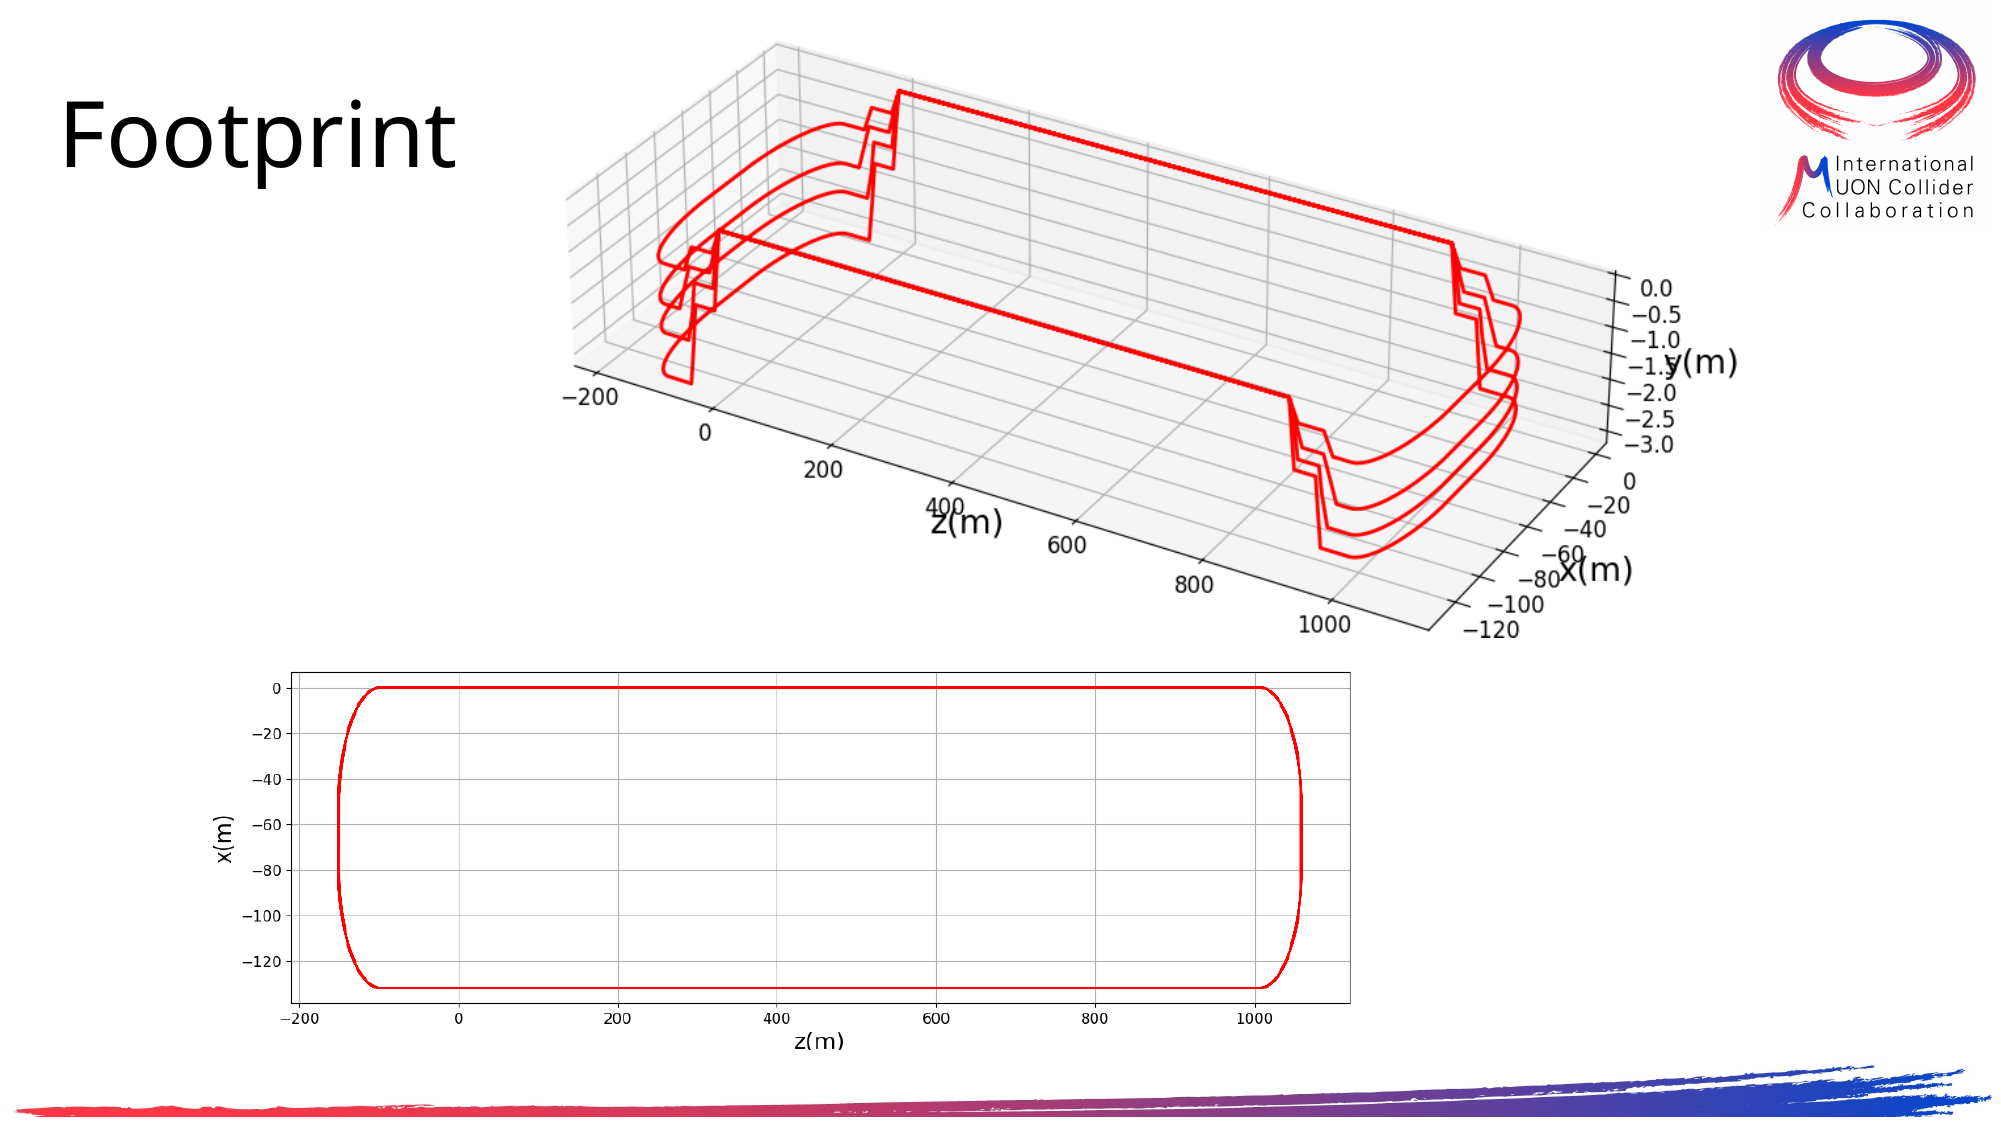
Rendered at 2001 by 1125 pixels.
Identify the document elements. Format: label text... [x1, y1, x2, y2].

title Footprint [43, 20, 1735, 255]
picture [213, 671, 1351, 1051]
picture [0, 1058, 2000, 1117]
picture [1762, 2, 1994, 234]
picture [562, 40, 1737, 638]
